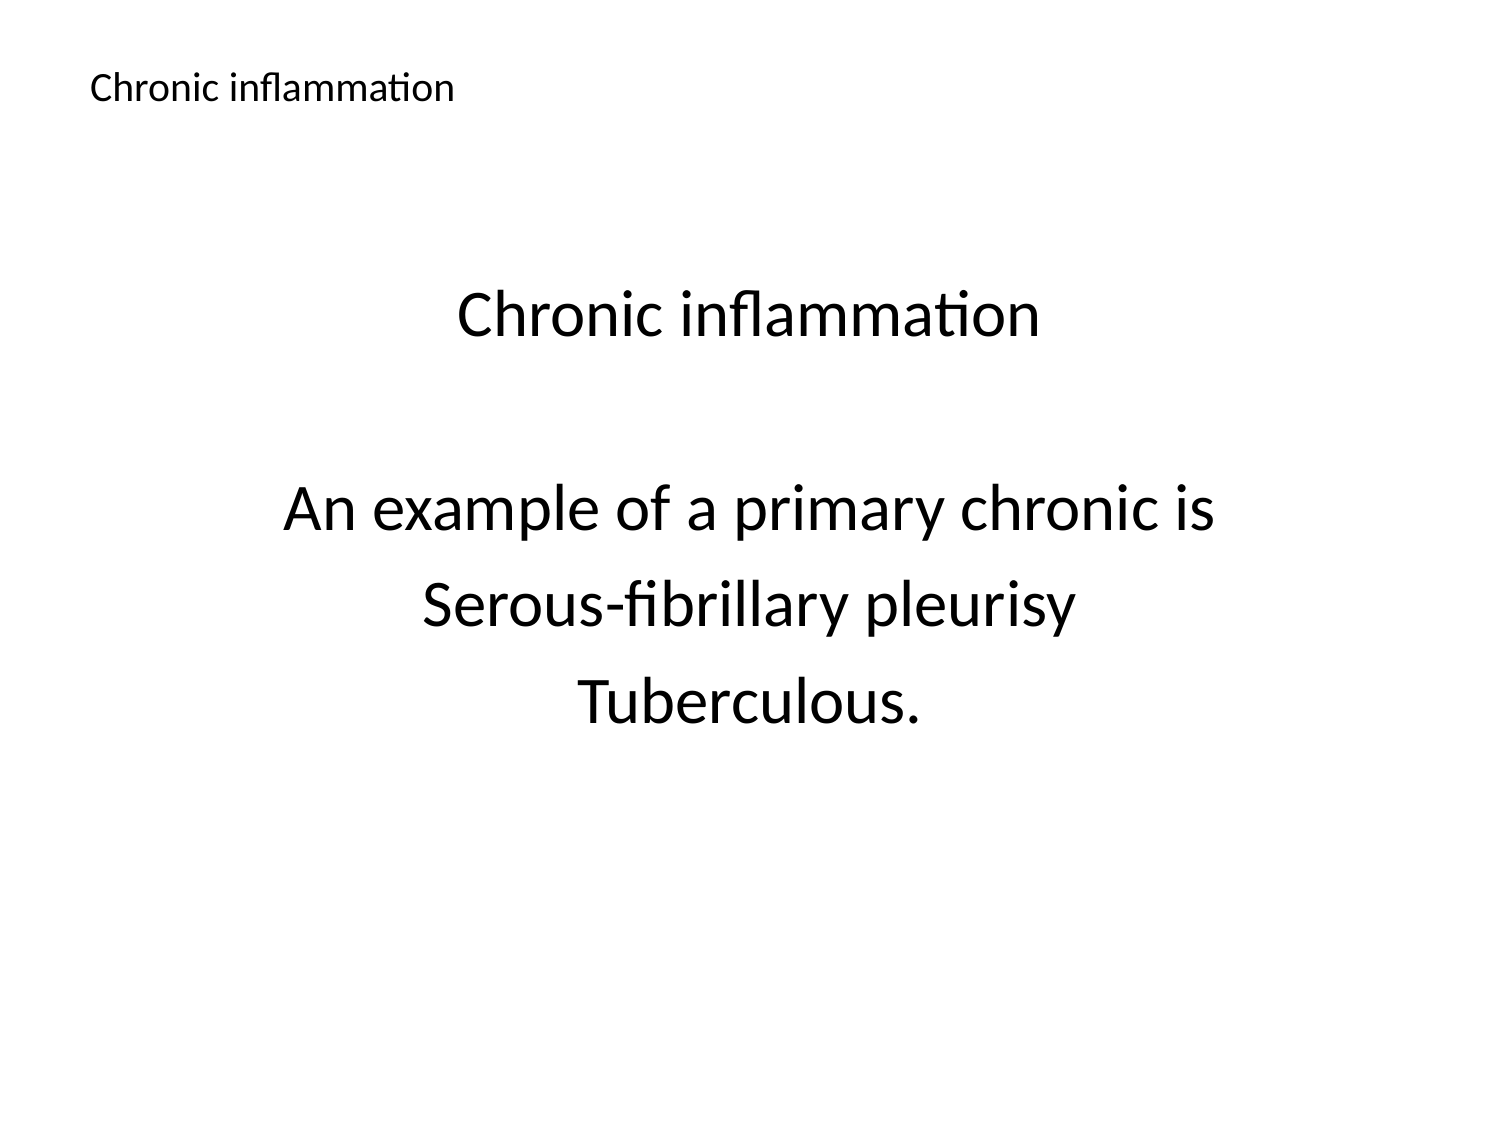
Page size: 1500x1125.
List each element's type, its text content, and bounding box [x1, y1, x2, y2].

list Chronic inflammation An example of a primary chronic is Serous-fibrillary pleurisy Tuberculous. [75, 262, 1426, 1005]
title Chronic inflammation [75, 45, 573, 126]
